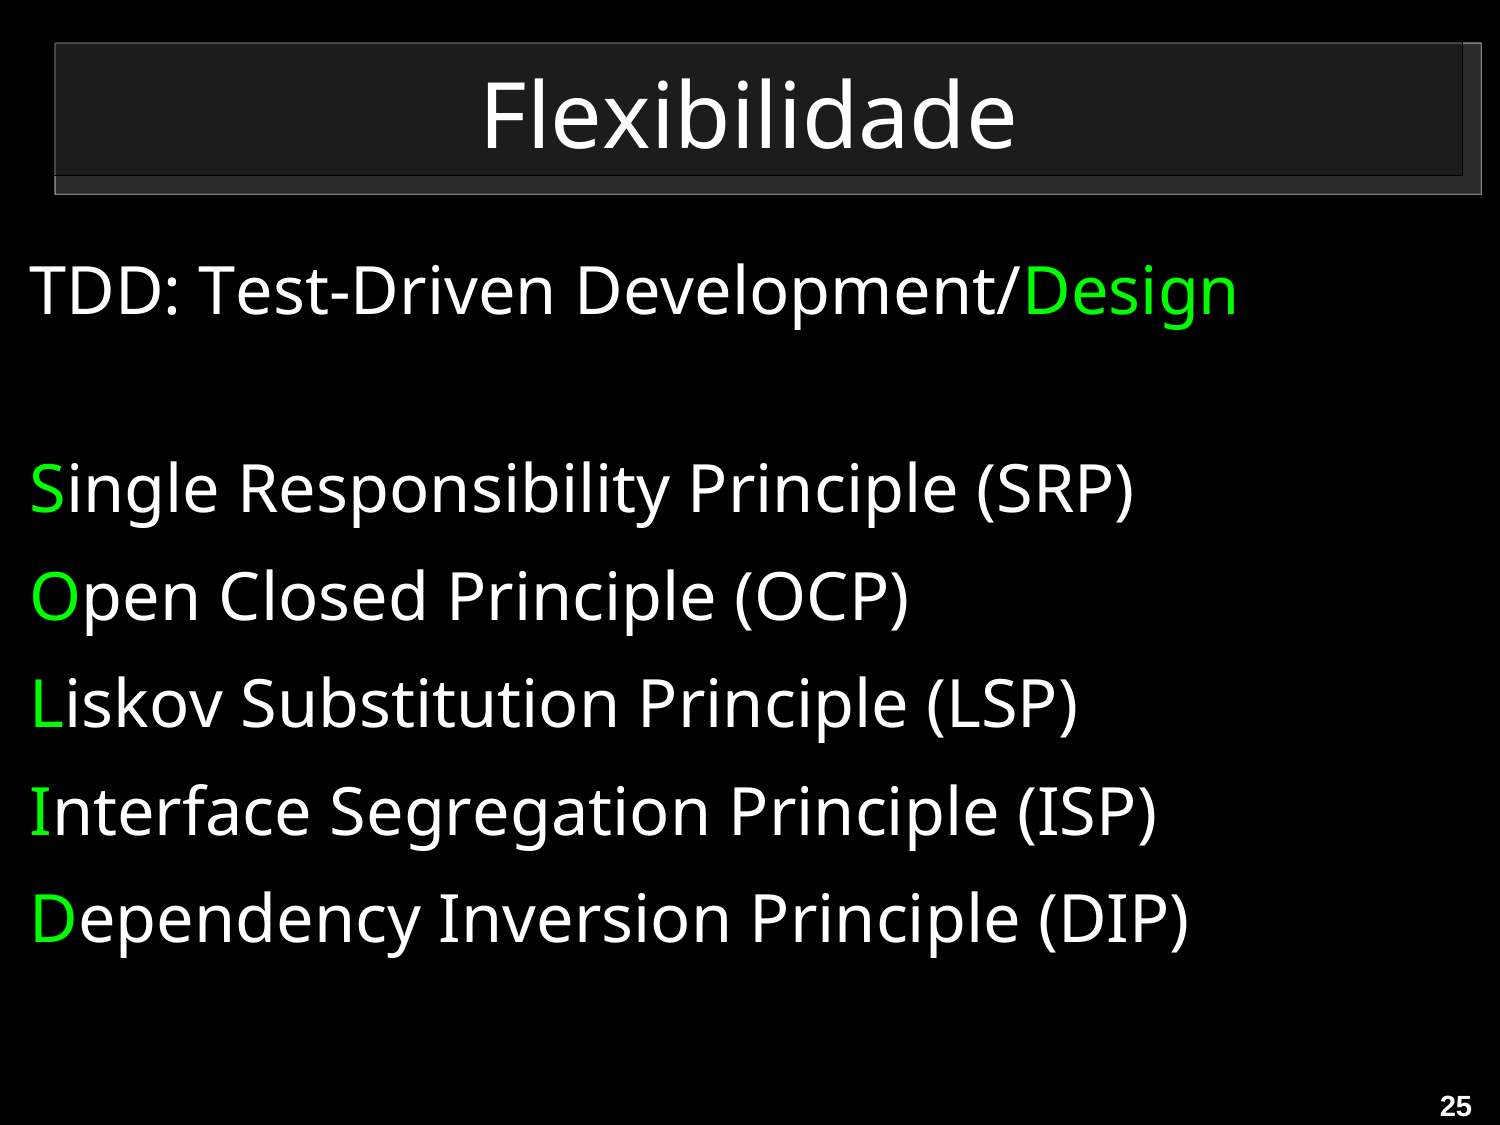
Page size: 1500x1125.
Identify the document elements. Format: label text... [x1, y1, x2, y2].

list TDD: Test-Driven Development/Design Single Responsibility Principle (SRP)‏ Open Closed Principle (OCP)‏ Liskov Substitution Principle (LSP)‏ Interface Segregation Principle (ISP)‏ Dependency Inversion Principle (DIP)‏ [29, 243, 1470, 1031]
title Flexibilidade [29, 38, 1470, 188]
